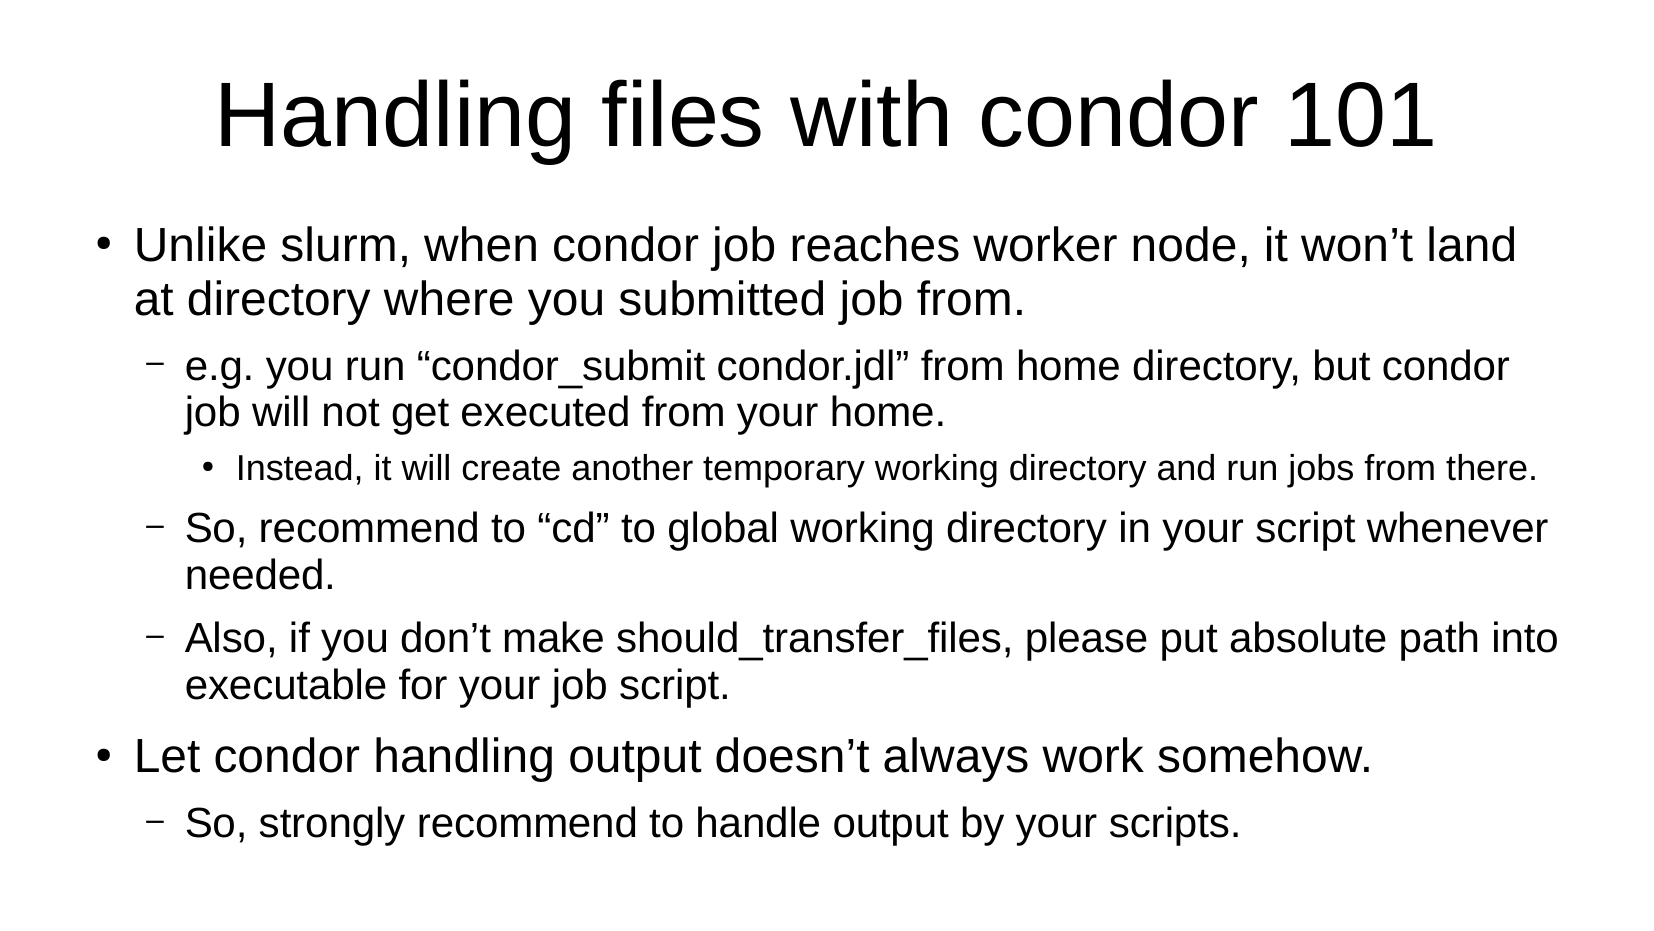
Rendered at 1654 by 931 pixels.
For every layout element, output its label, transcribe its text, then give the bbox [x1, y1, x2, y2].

list Unlike slurm, when condor job reaches worker node, it won’t land at directory where you submitted job from. e.g. you run “condor_submit condor.jdl” from home directory, but condor job will not get executed from your home. Instead, it will create another temporary working directory and run jobs from there. So, recommend to “cd” to global working directory in your script whenever needed. Also, if you don’t make should_transfer_files, please put absolute path into executable for your job script. Let condor handling output doesn’t always work somehow. So, strongly recommend to handle output by your scripts. [82, 217, 1571, 863]
title Handling files with condor 101 [82, 37, 1571, 193]
